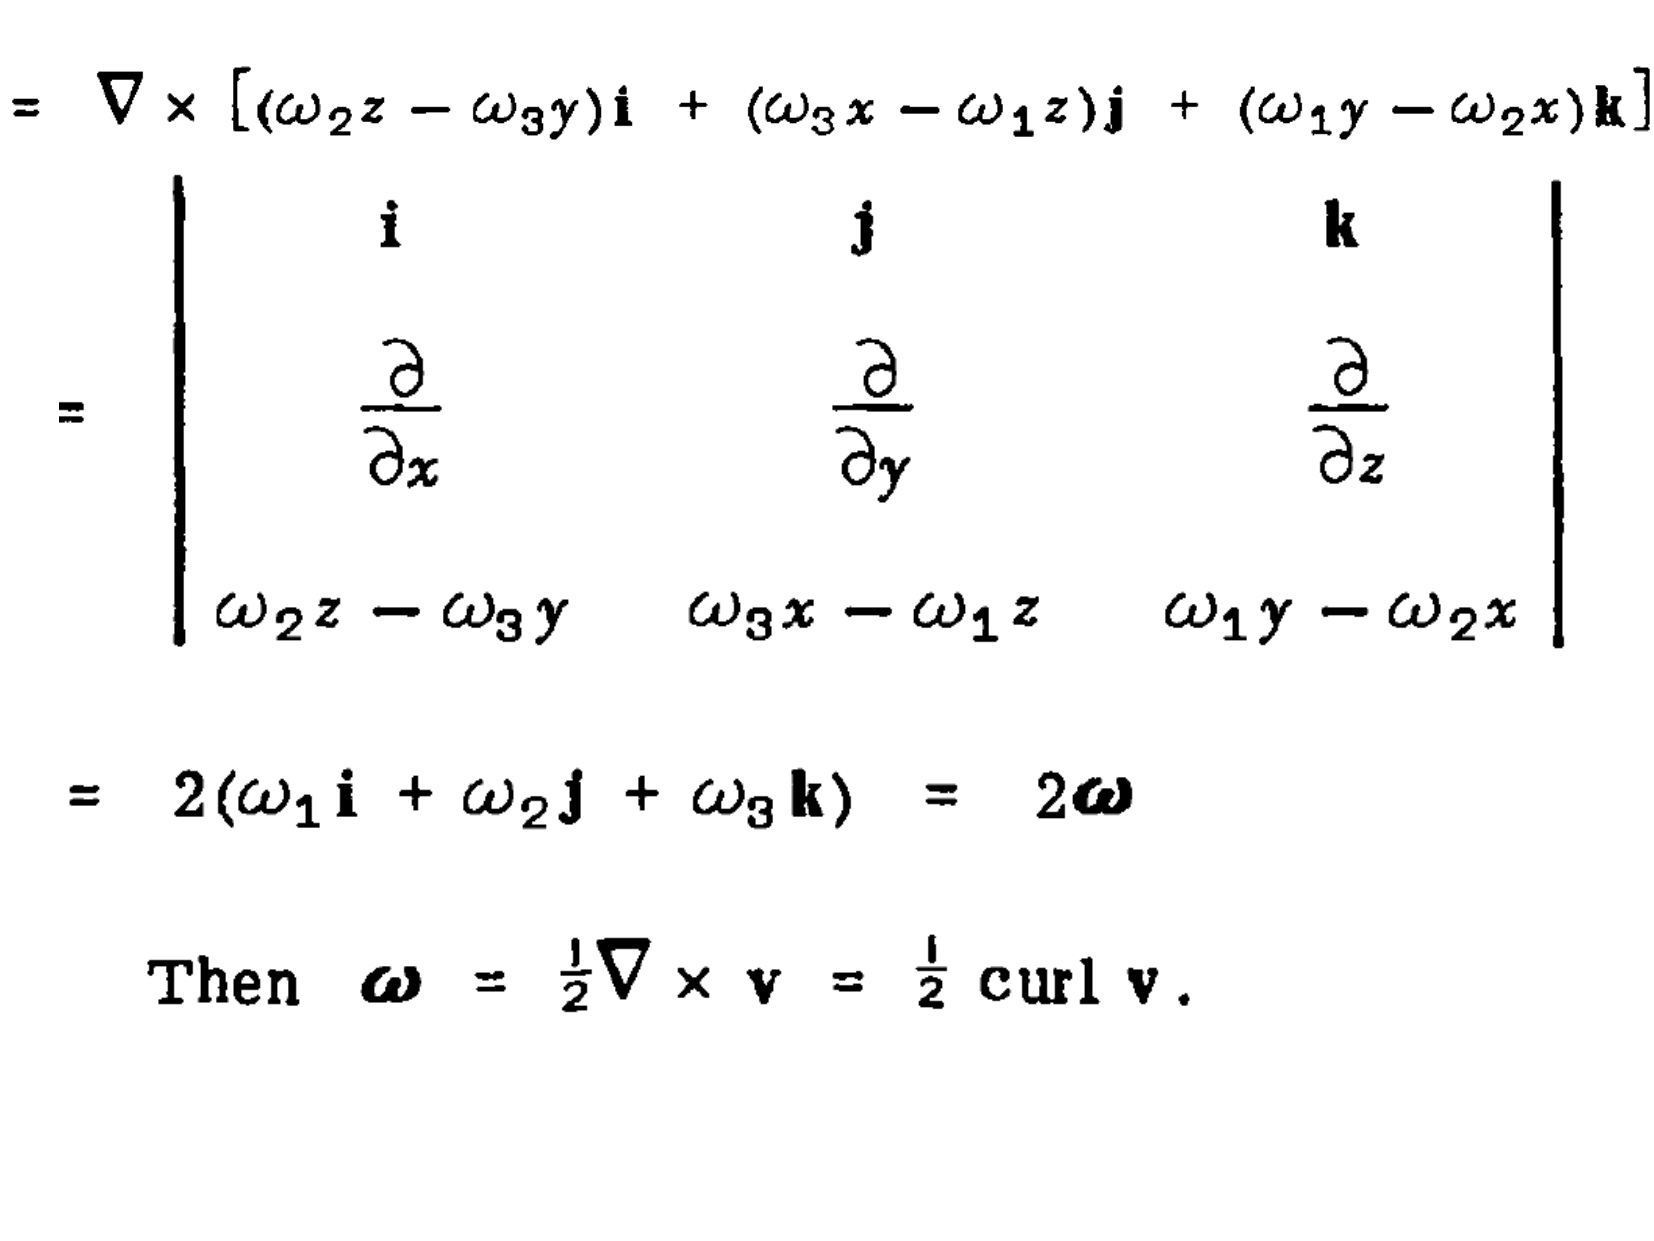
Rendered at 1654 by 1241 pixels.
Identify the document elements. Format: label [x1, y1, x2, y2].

picture [59, 702, 1148, 839]
picture [129, 891, 1196, 1028]
picture [11, 23, 1654, 650]
